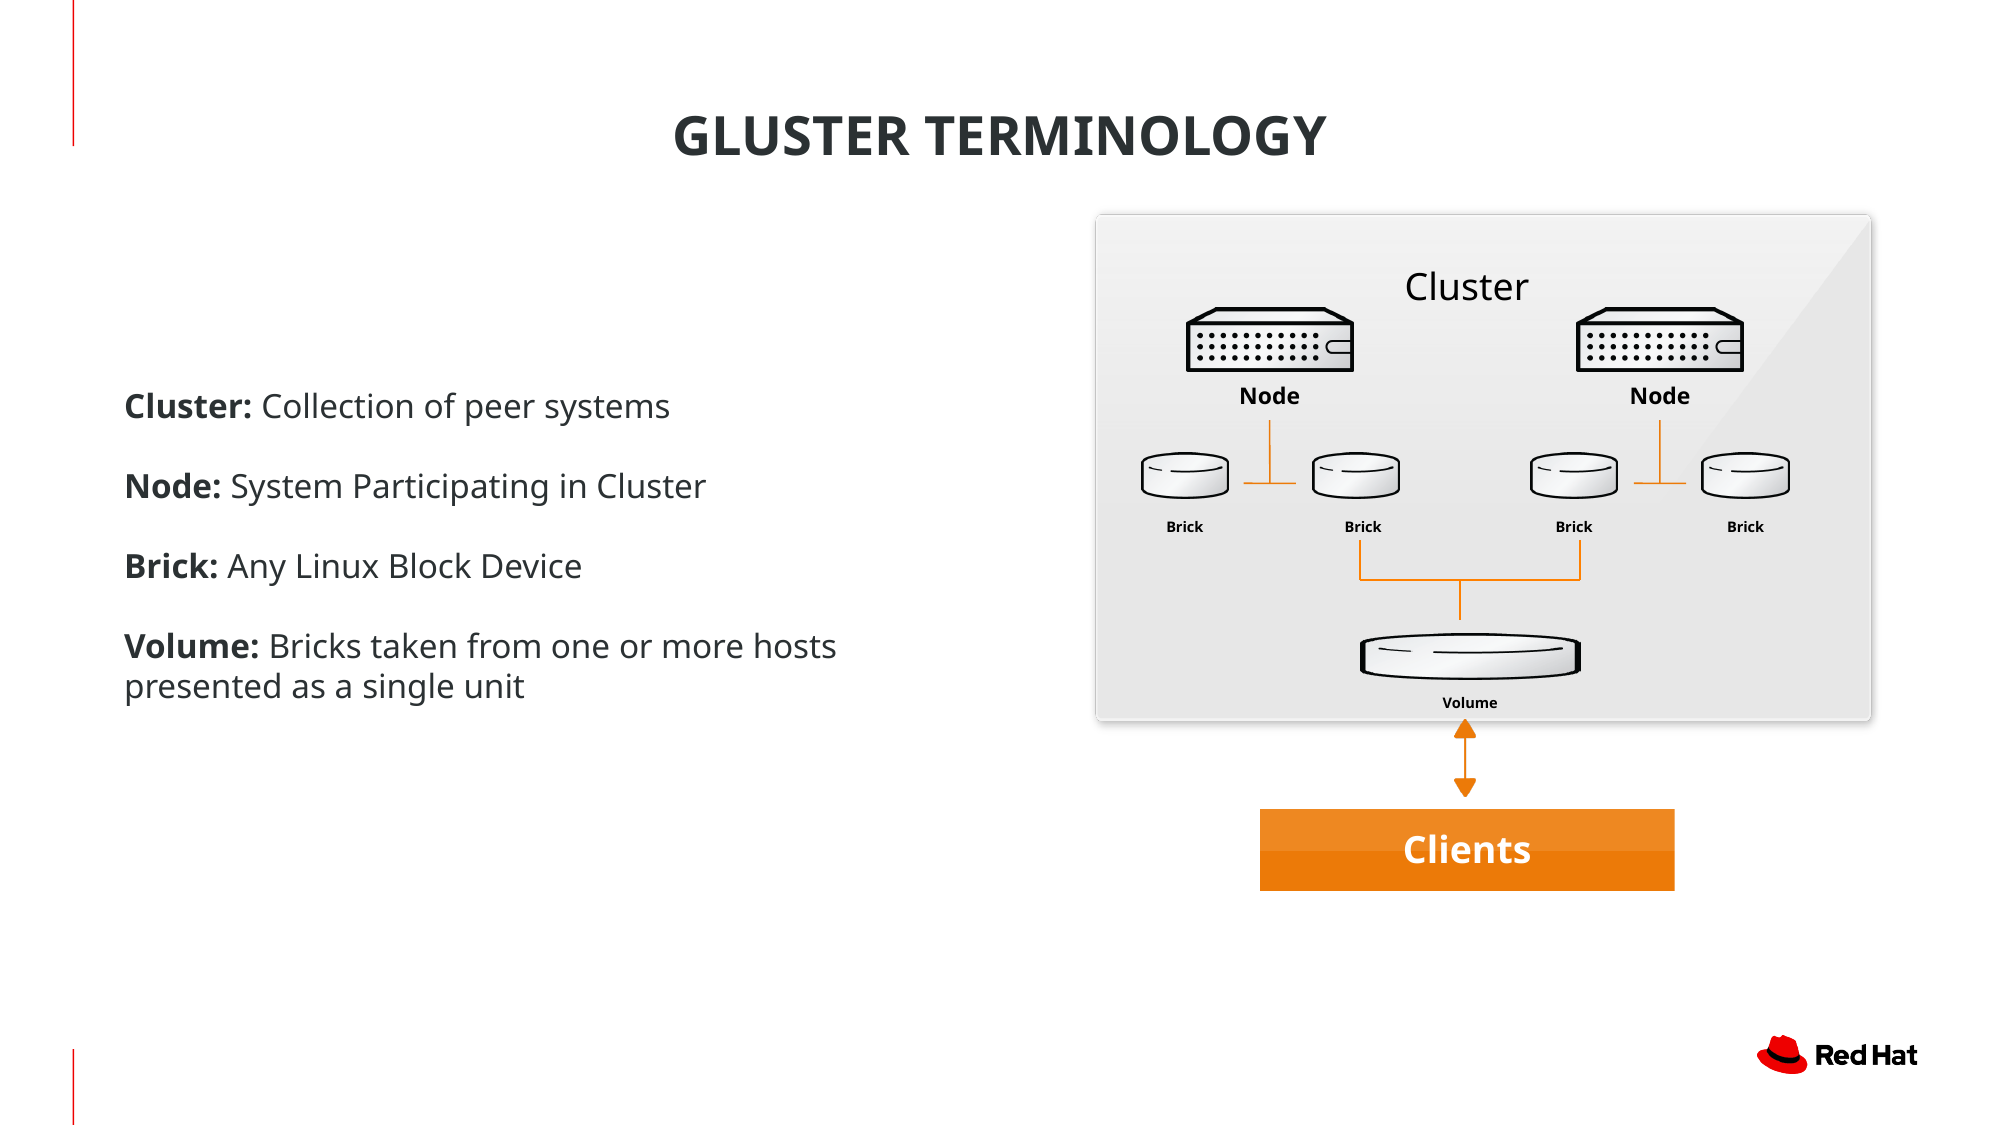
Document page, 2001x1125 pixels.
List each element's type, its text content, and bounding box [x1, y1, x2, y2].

text_box Brick [1127, 503, 1242, 550]
text_box Brick [1517, 503, 1632, 550]
title GLUSTER TERMINOLOGY [68, 85, 1932, 212]
text_box Node [1570, 376, 1750, 415]
text_box Brick [1306, 503, 1421, 550]
text_box Node [1180, 376, 1360, 415]
text_box Brick [1688, 503, 1803, 550]
list Cluster: Collection of peer systems Node: System Participating in Cluster Brick: Any Linux Block Device Volume: Bricks taken from one or more hosts presented as a single unit [109, 370, 1021, 1000]
text_box Clients [1260, 808, 1675, 890]
picture [1013, 212, 1921, 827]
text_box Volume [1360, 680, 1581, 727]
picture [1757, 1035, 1918, 1074]
